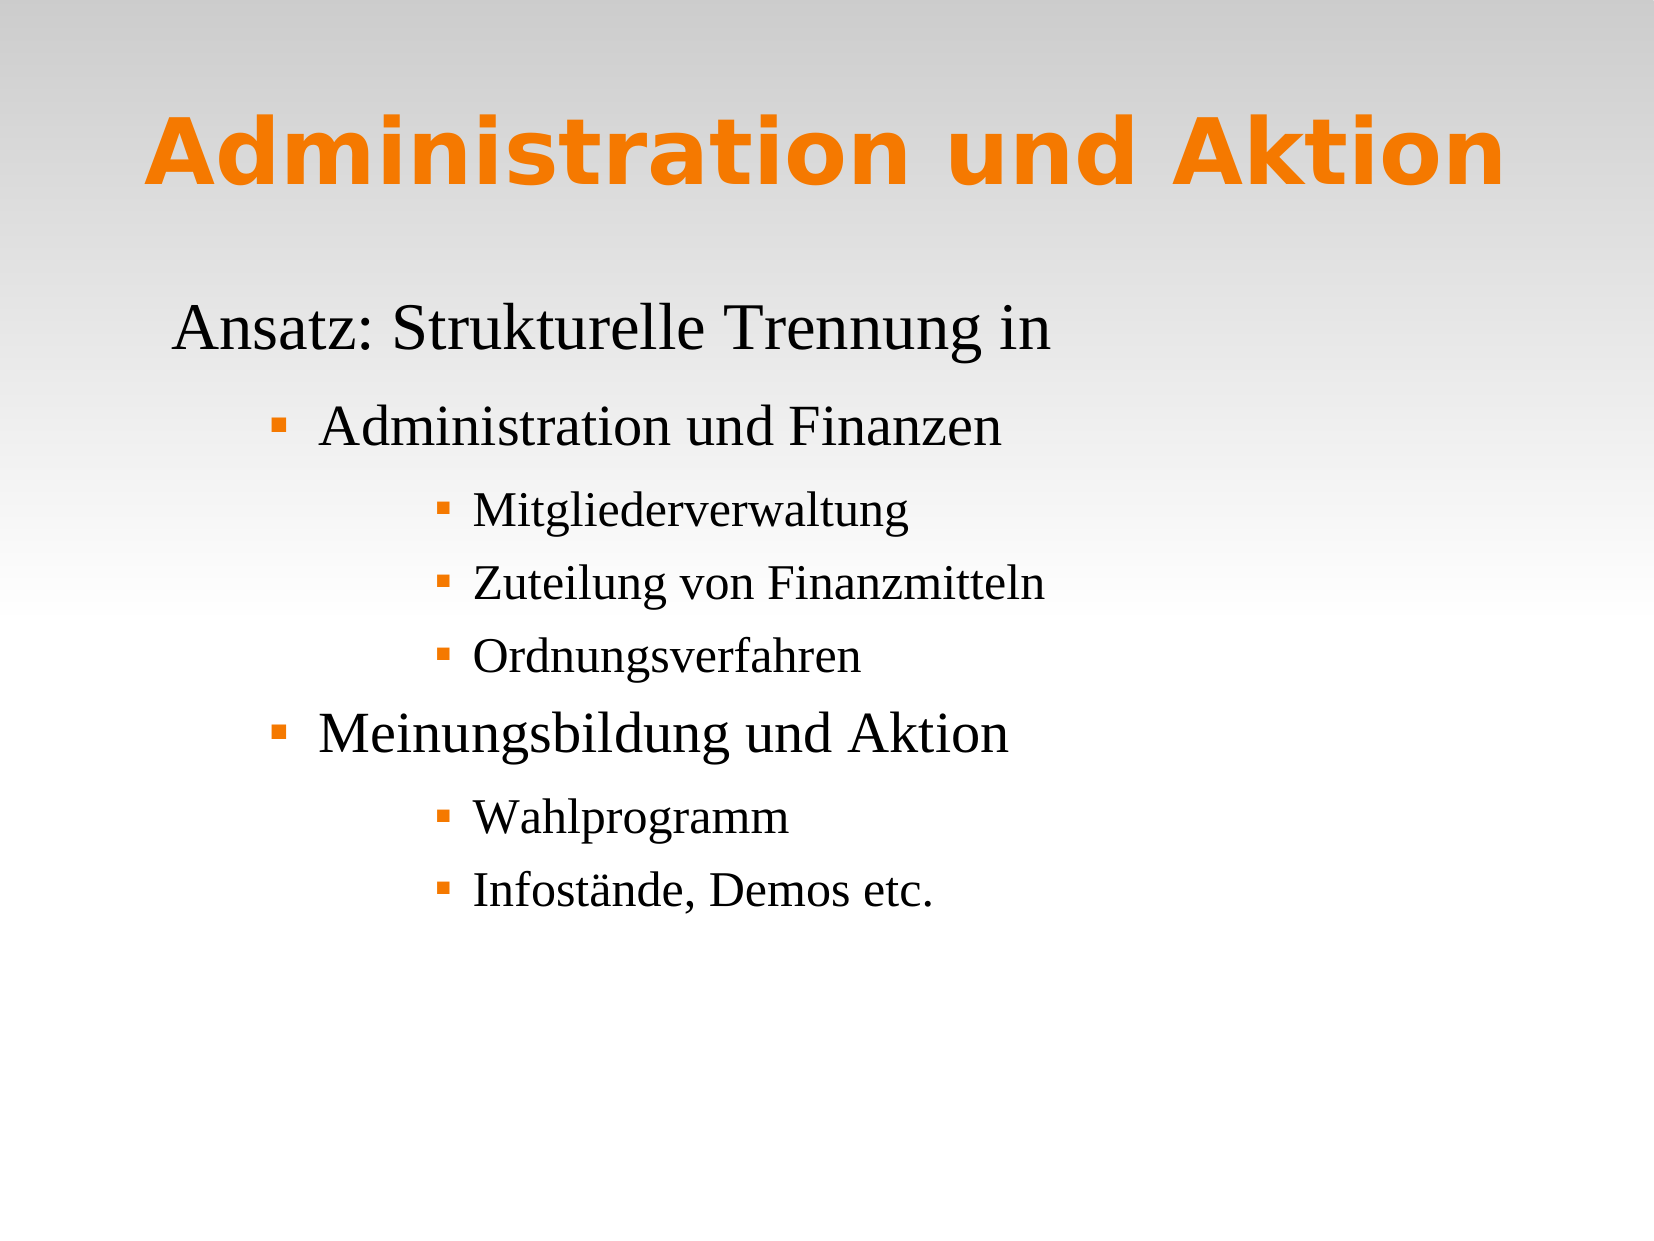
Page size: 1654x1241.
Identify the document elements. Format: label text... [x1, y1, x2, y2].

title Administration und Aktion [82, 49, 1571, 257]
list Ansatz: Strukturelle Trennung in Administration und Finanzen Mitgliederverwaltung Zuteilung von Finanzmitteln Ordnungsverfahren Meinungsbildung und Aktion Wahlprogramm Infostände, Demos etc. [82, 290, 1571, 1144]
